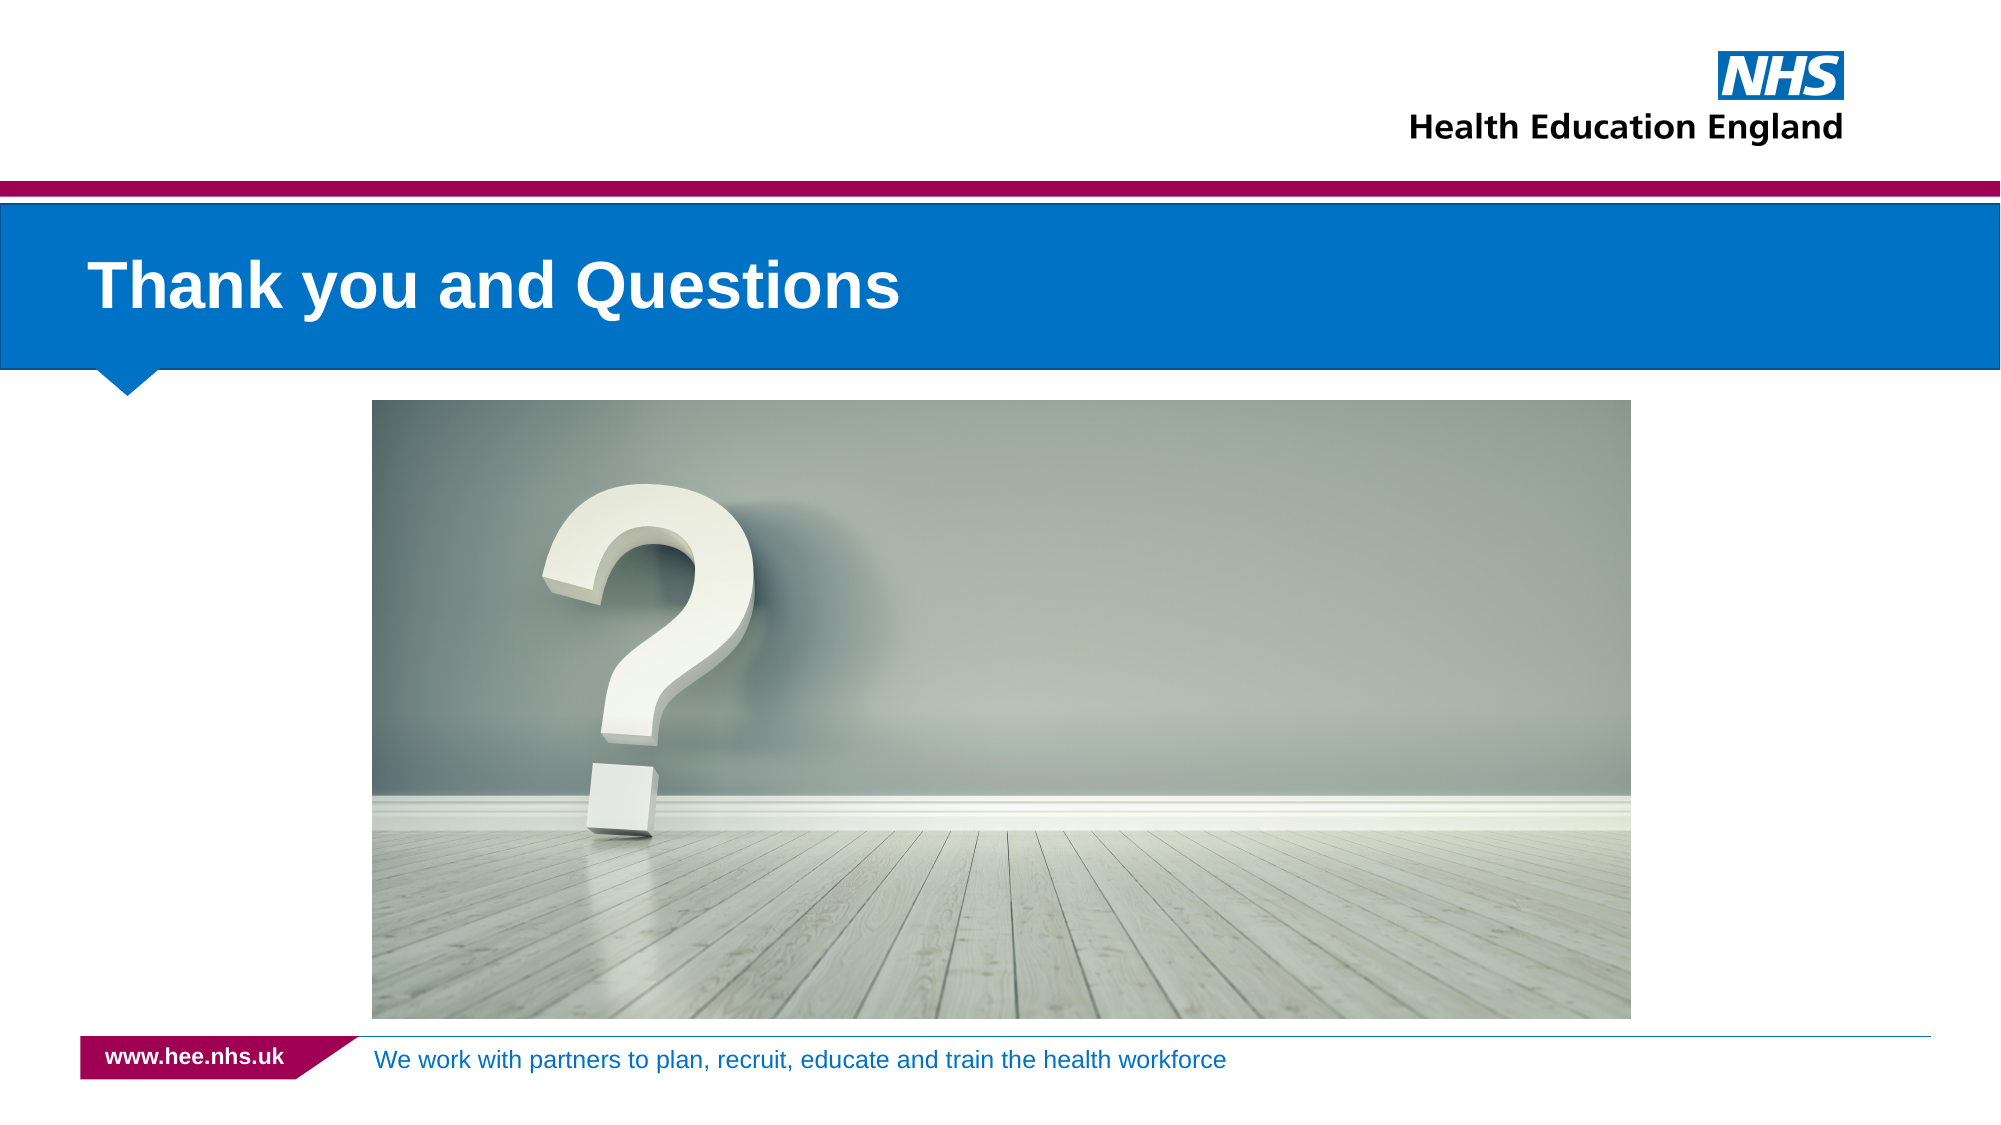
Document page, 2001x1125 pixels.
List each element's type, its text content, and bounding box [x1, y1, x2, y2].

title Thank you and Questions [72, 204, 1931, 369]
picture [372, 401, 1631, 1019]
